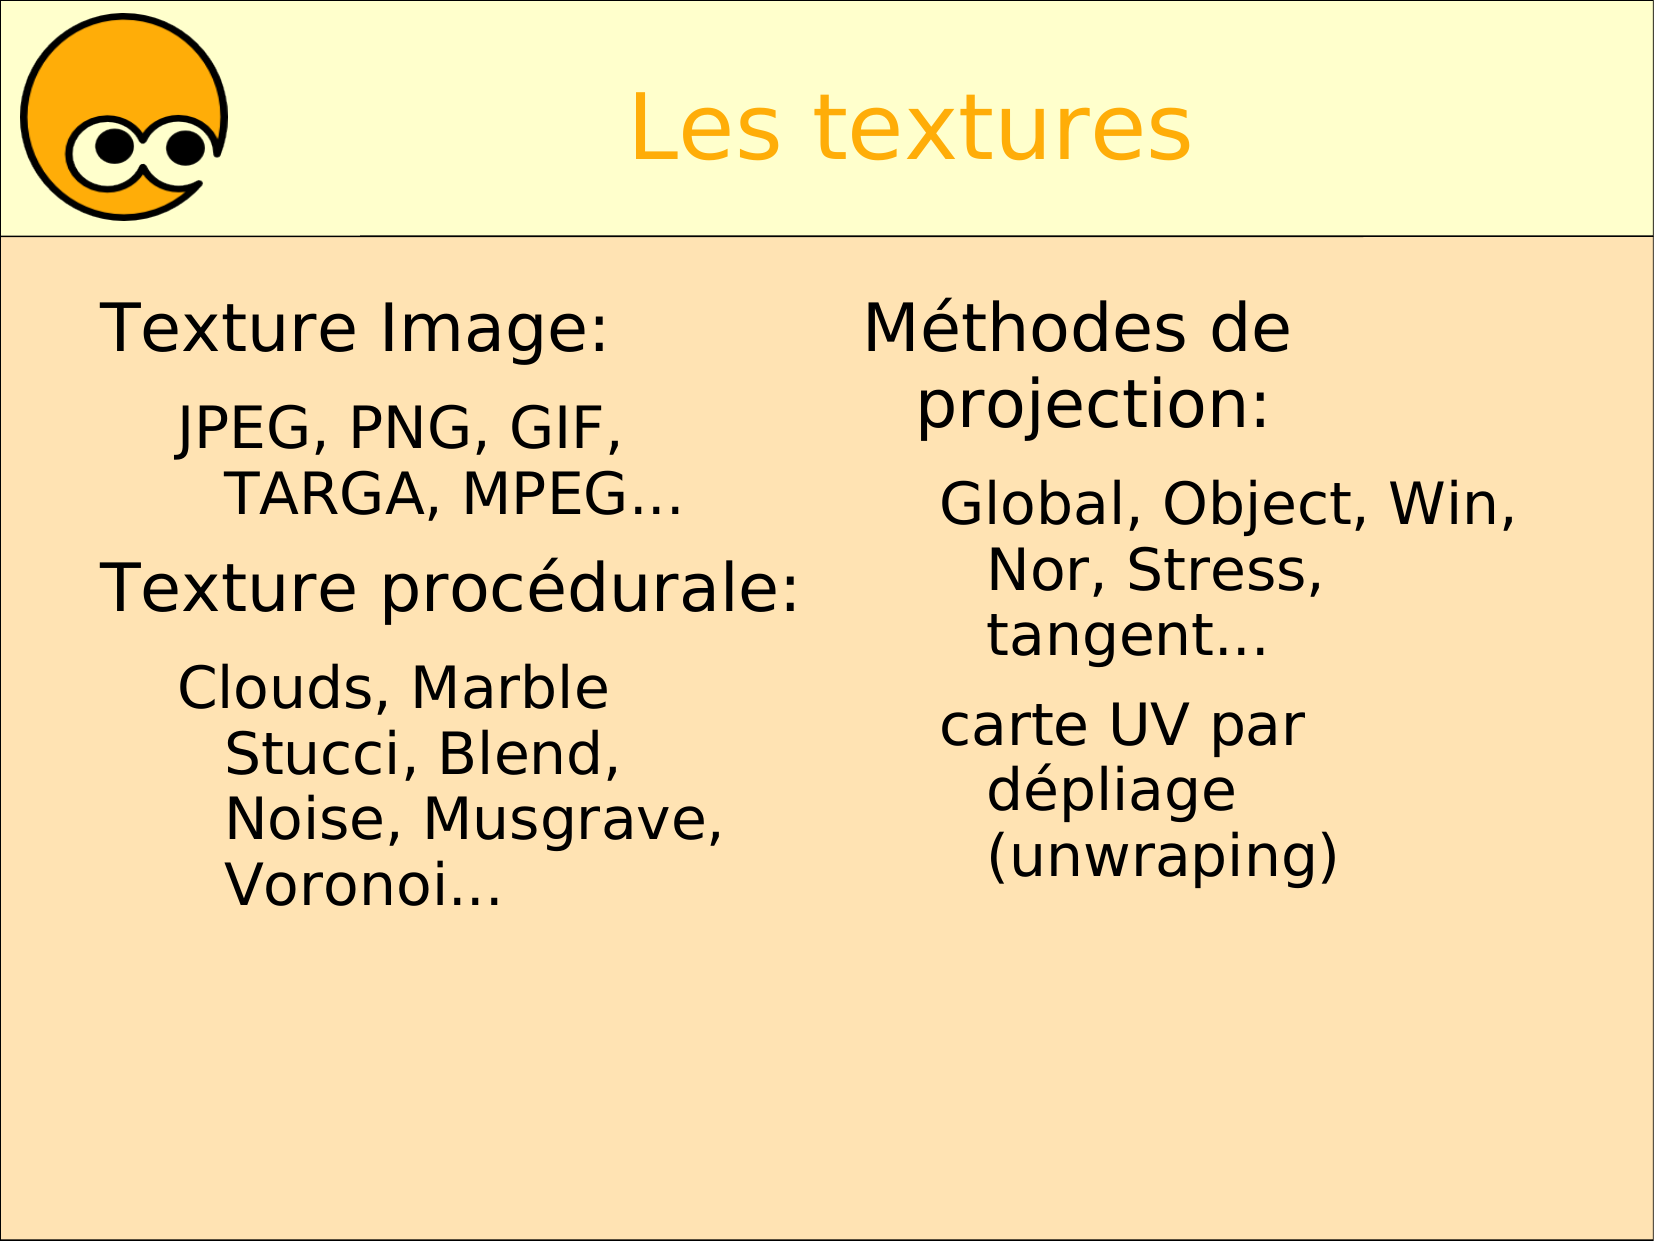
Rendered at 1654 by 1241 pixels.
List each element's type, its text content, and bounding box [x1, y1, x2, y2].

picture [20, 13, 228, 221]
list Texture Image: JPEG, PNG, GIF, TARGA, MPEG... Texture procédurale: Clouds, Marble Stucci, Blend, Noise, Musgrave, Voronoi... [82, 290, 809, 1109]
list Méthodes de projection: Global, Object, Win, Nor, Stress, tangent... carte UV par dépliage (unwraping) [845, 290, 1572, 1094]
title Les textures [252, 49, 1571, 207]
